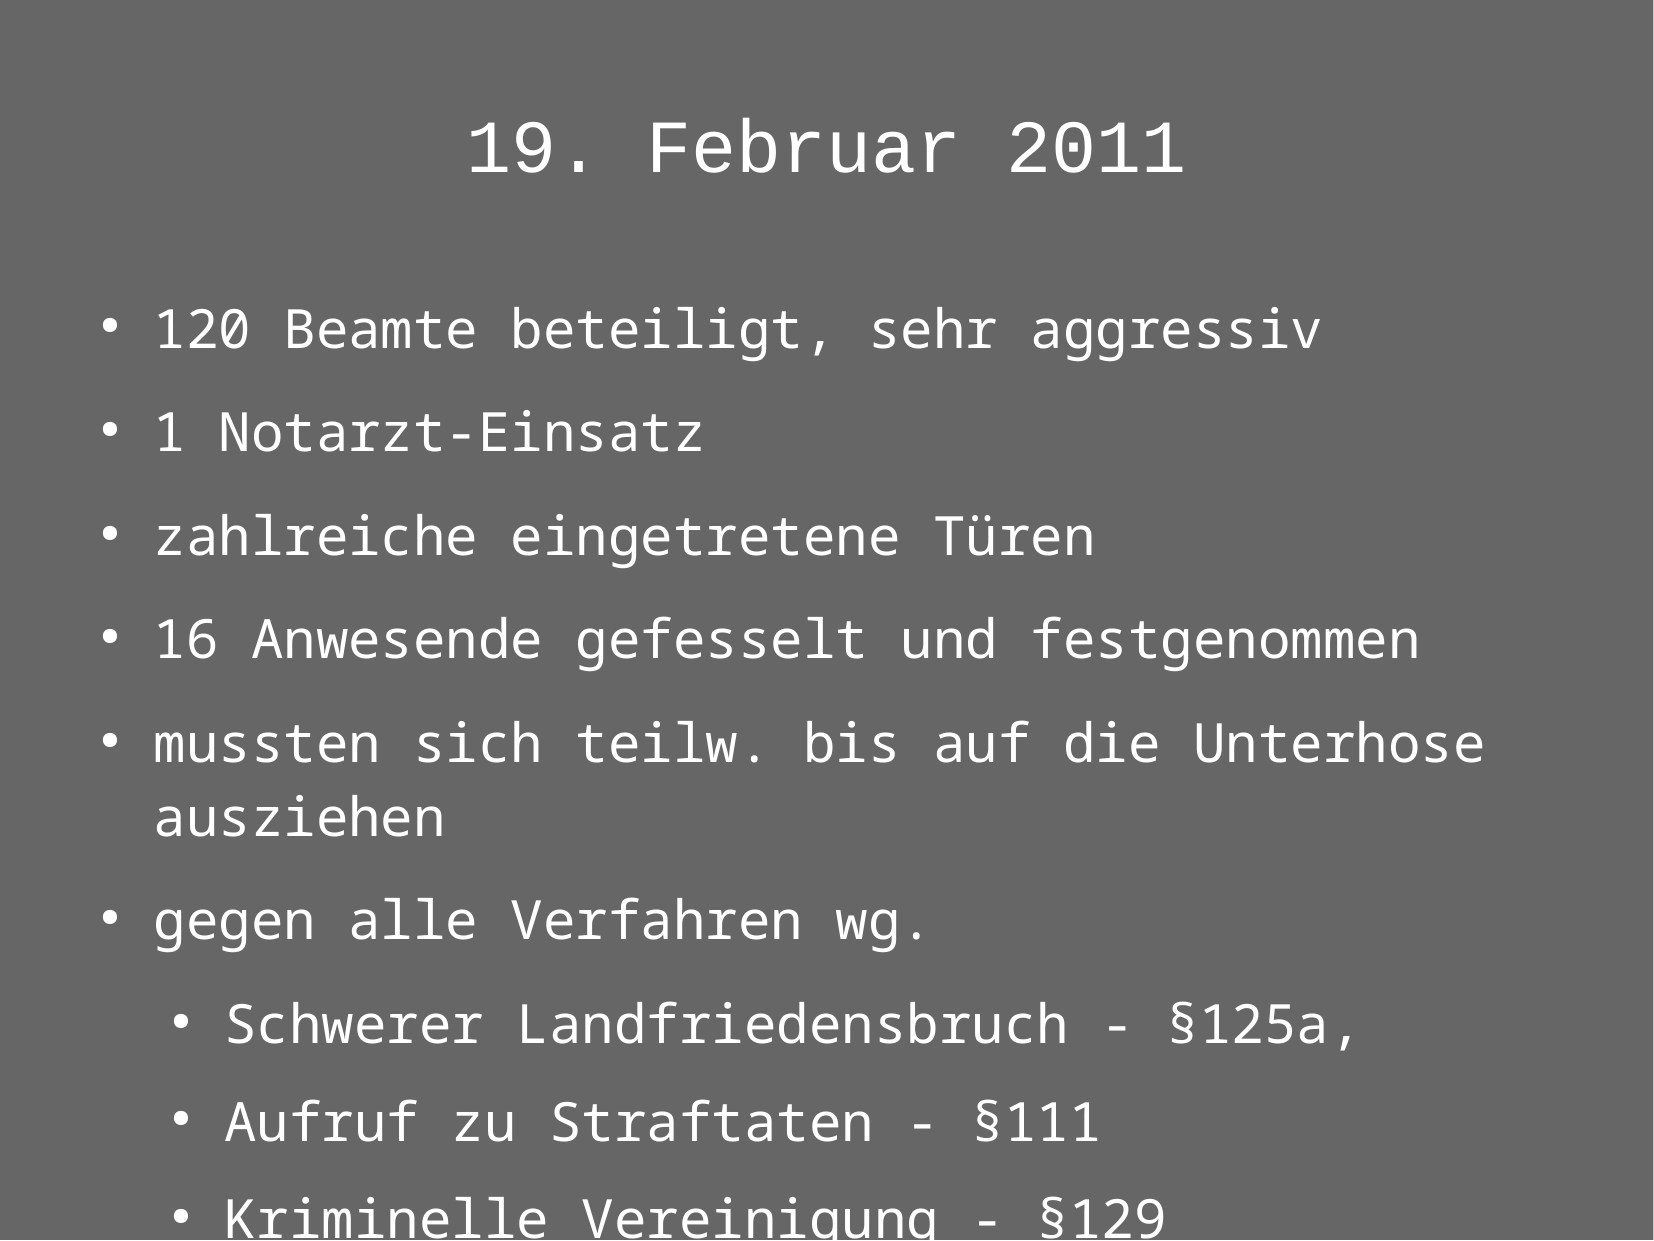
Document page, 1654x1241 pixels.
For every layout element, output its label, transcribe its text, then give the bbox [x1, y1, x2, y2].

list 120 Beamte beteiligt, sehr aggressiv 1 Notarzt-Einsatz zahlreiche eingetretene Türen 16 Anwesende gefesselt und festgenommen mussten sich teilw. bis auf die Unterhose ausziehen gegen alle Verfahren wg. Schwerer Landfriedensbruch - §125a, Aufruf zu Straftaten - §111 Kriminelle Vereinigung - §129 [82, 290, 1571, 1109]
title 19. Februar 2011 [82, 49, 1571, 257]
